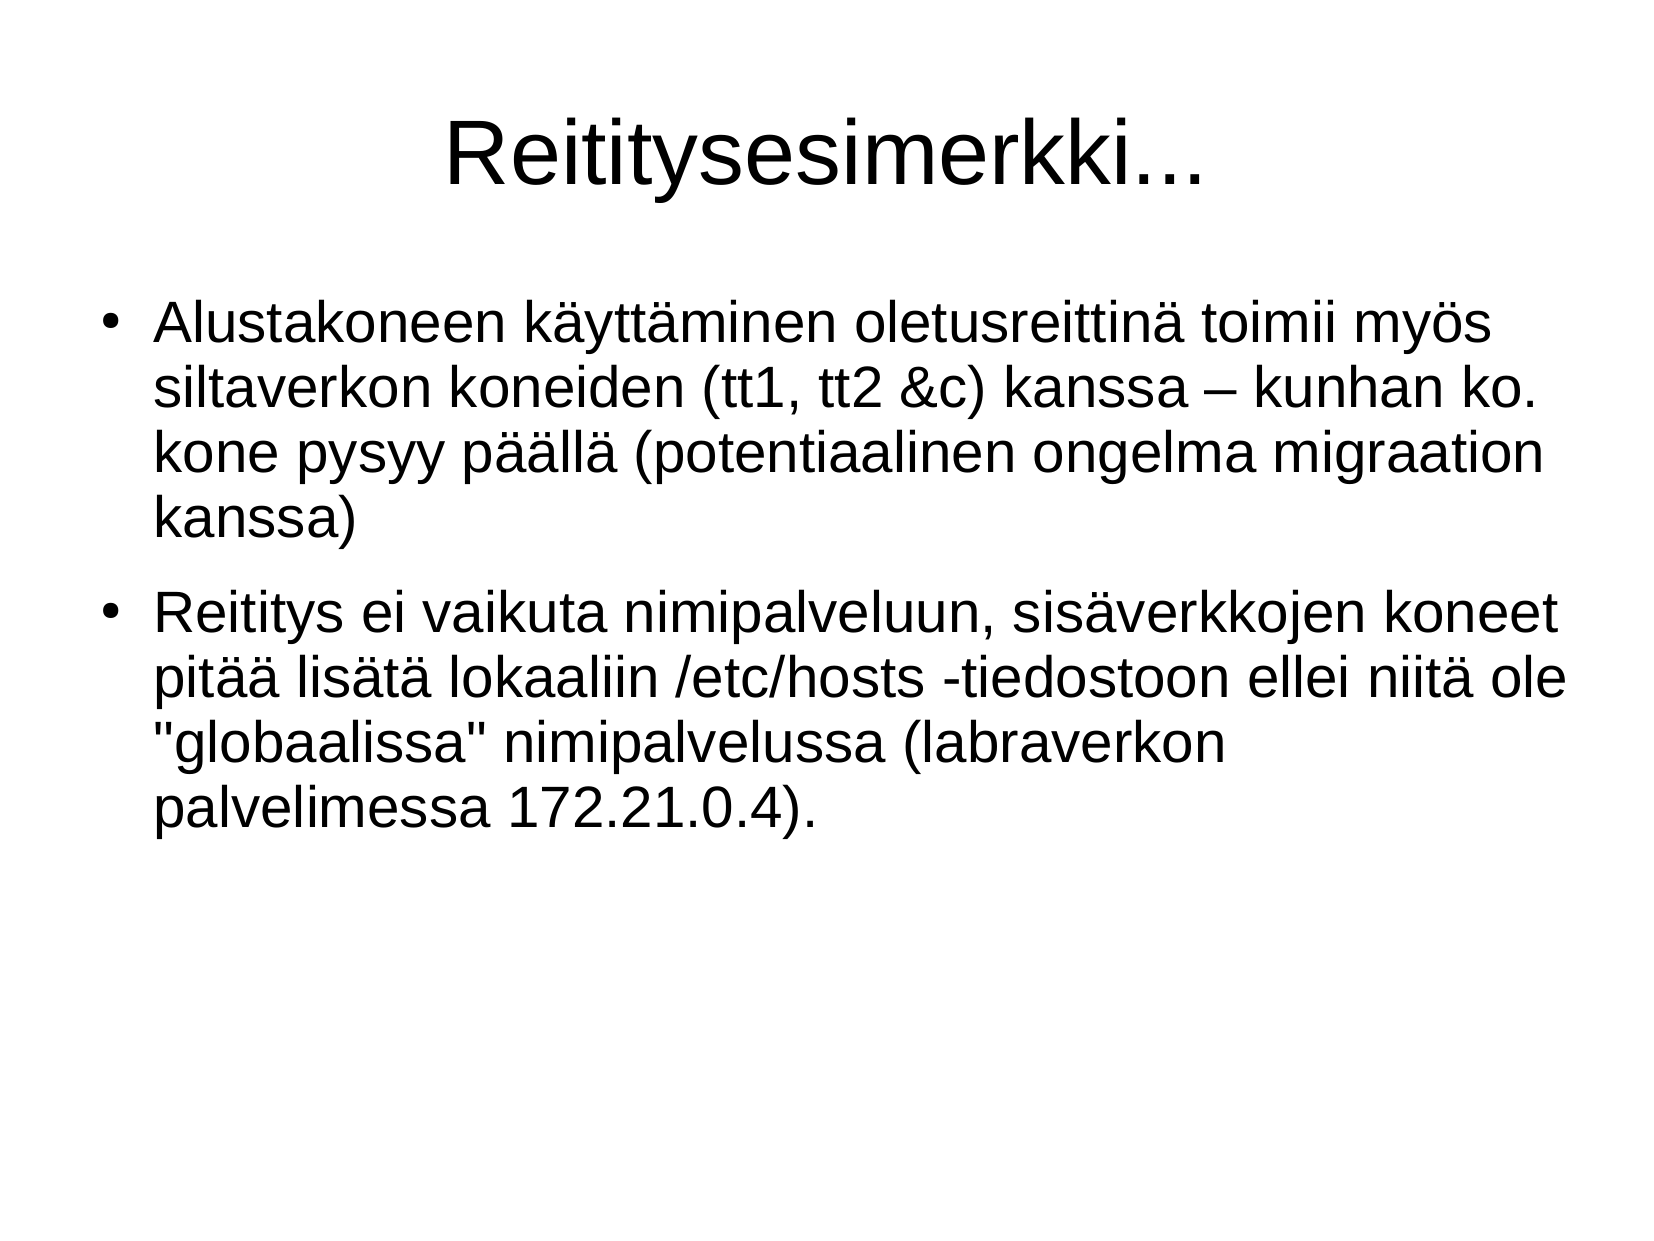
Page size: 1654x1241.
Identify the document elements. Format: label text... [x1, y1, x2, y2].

list Alustakoneen käyttäminen oletusreittinä toimii myös siltaverkon koneiden (tt1, tt2 &c) kanssa – kunhan ko. kone pysyy päällä (potentiaalinen ongelma migraation kanssa) Reititys ei vaikuta nimipalveluun, sisäverkkojen koneet pitää lisätä lokaaliin /etc/hosts -tiedostoon ellei niitä ole "globaalissa" nimipalvelussa (labraverkon palvelimessa 172.21.0.4). [82, 290, 1571, 1010]
title Reititysesimerkki... [82, 49, 1571, 257]
